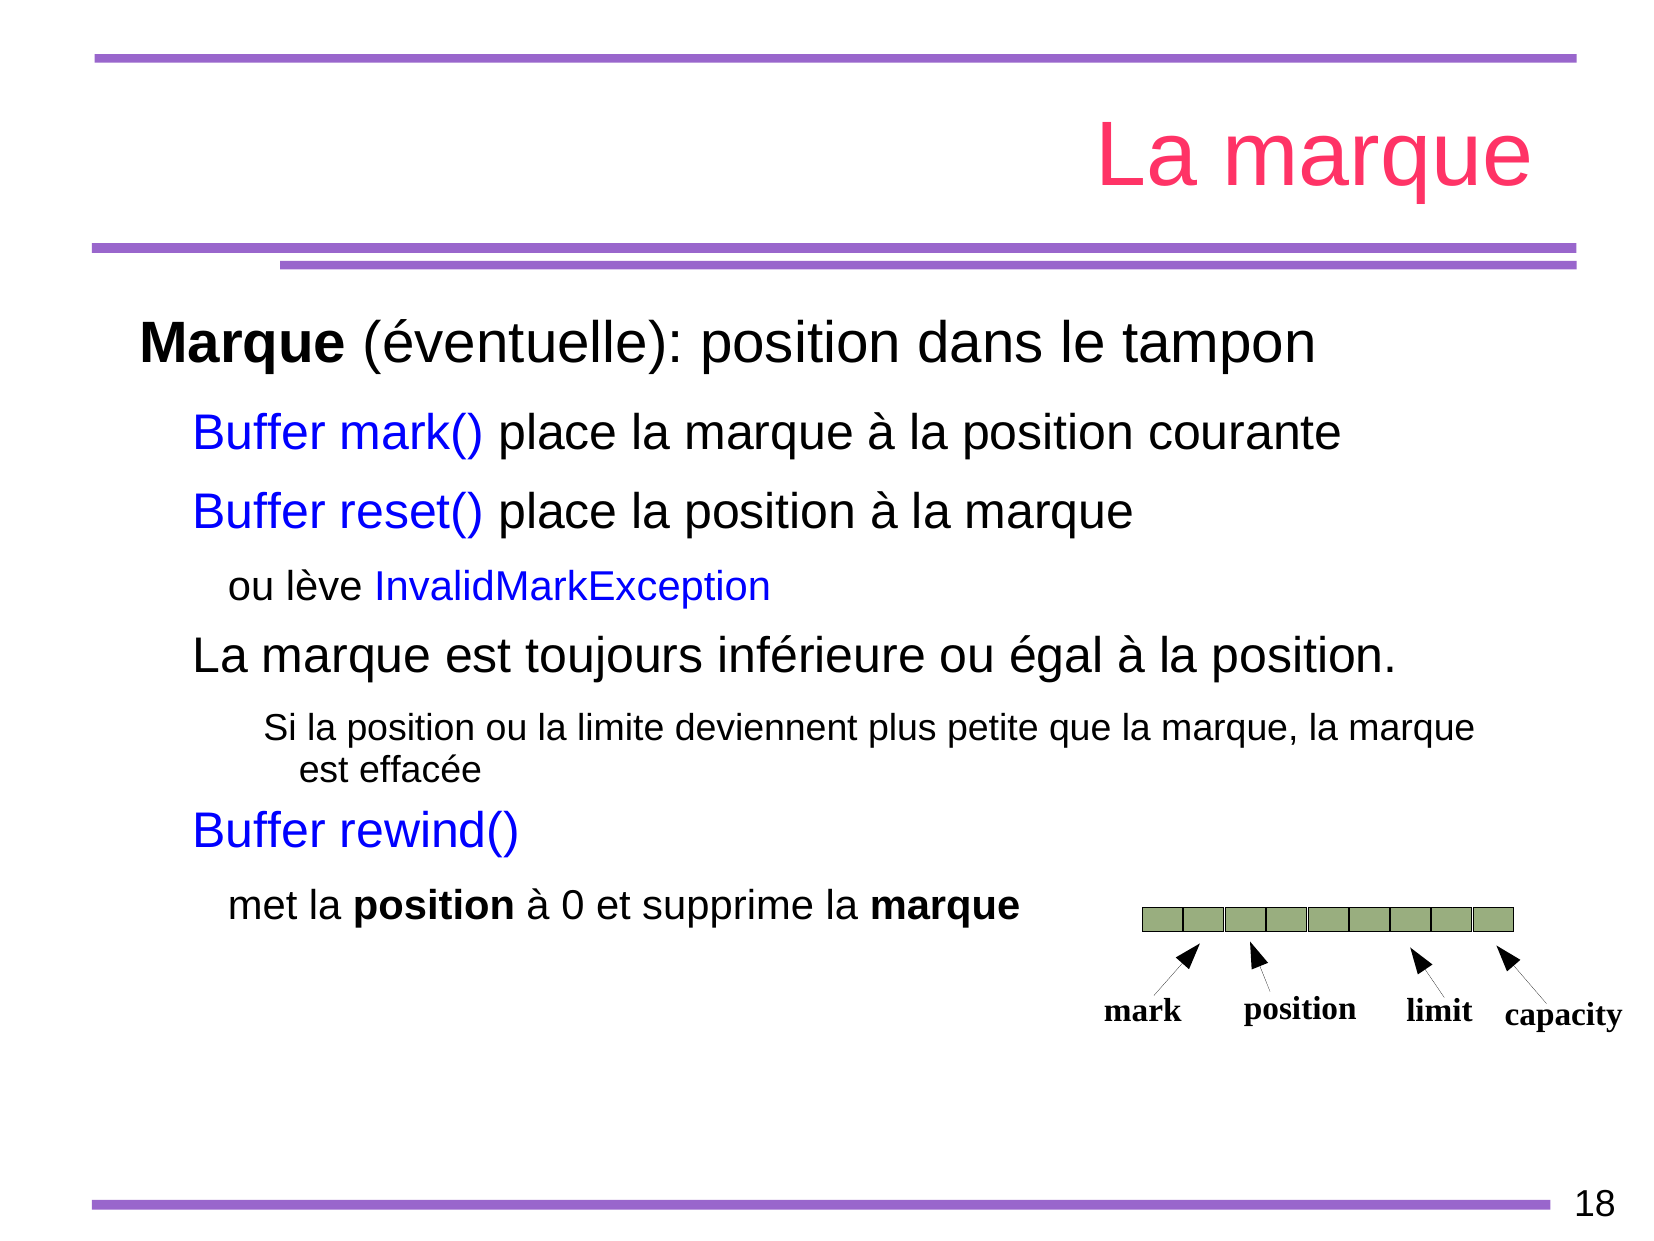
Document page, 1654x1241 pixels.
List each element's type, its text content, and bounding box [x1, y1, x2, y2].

text_box [1225, 907, 1307, 932]
text_box [1473, 907, 1514, 932]
text_box mark [1103, 992, 1182, 1043]
text_box [1308, 907, 1472, 932]
text_box capacity [1504, 996, 1624, 1047]
title La marque [121, 49, 1534, 257]
list Marque (éventuelle): position dans le tampon Buffer mark() place la marque à la position courante Buffer reset() place la position à la marque ou lève InvalidMarkException La marque est toujours inférieure ou égal à la position. Si la position ou la limite deviennent plus petite que la marque, la marque est effacée Buffer rewind() met la position à 0 et supprime la marque [121, 309, 1534, 1162]
text_box limit [1406, 991, 1473, 1043]
text_box [1142, 907, 1224, 932]
text_box position [1244, 989, 1358, 1040]
